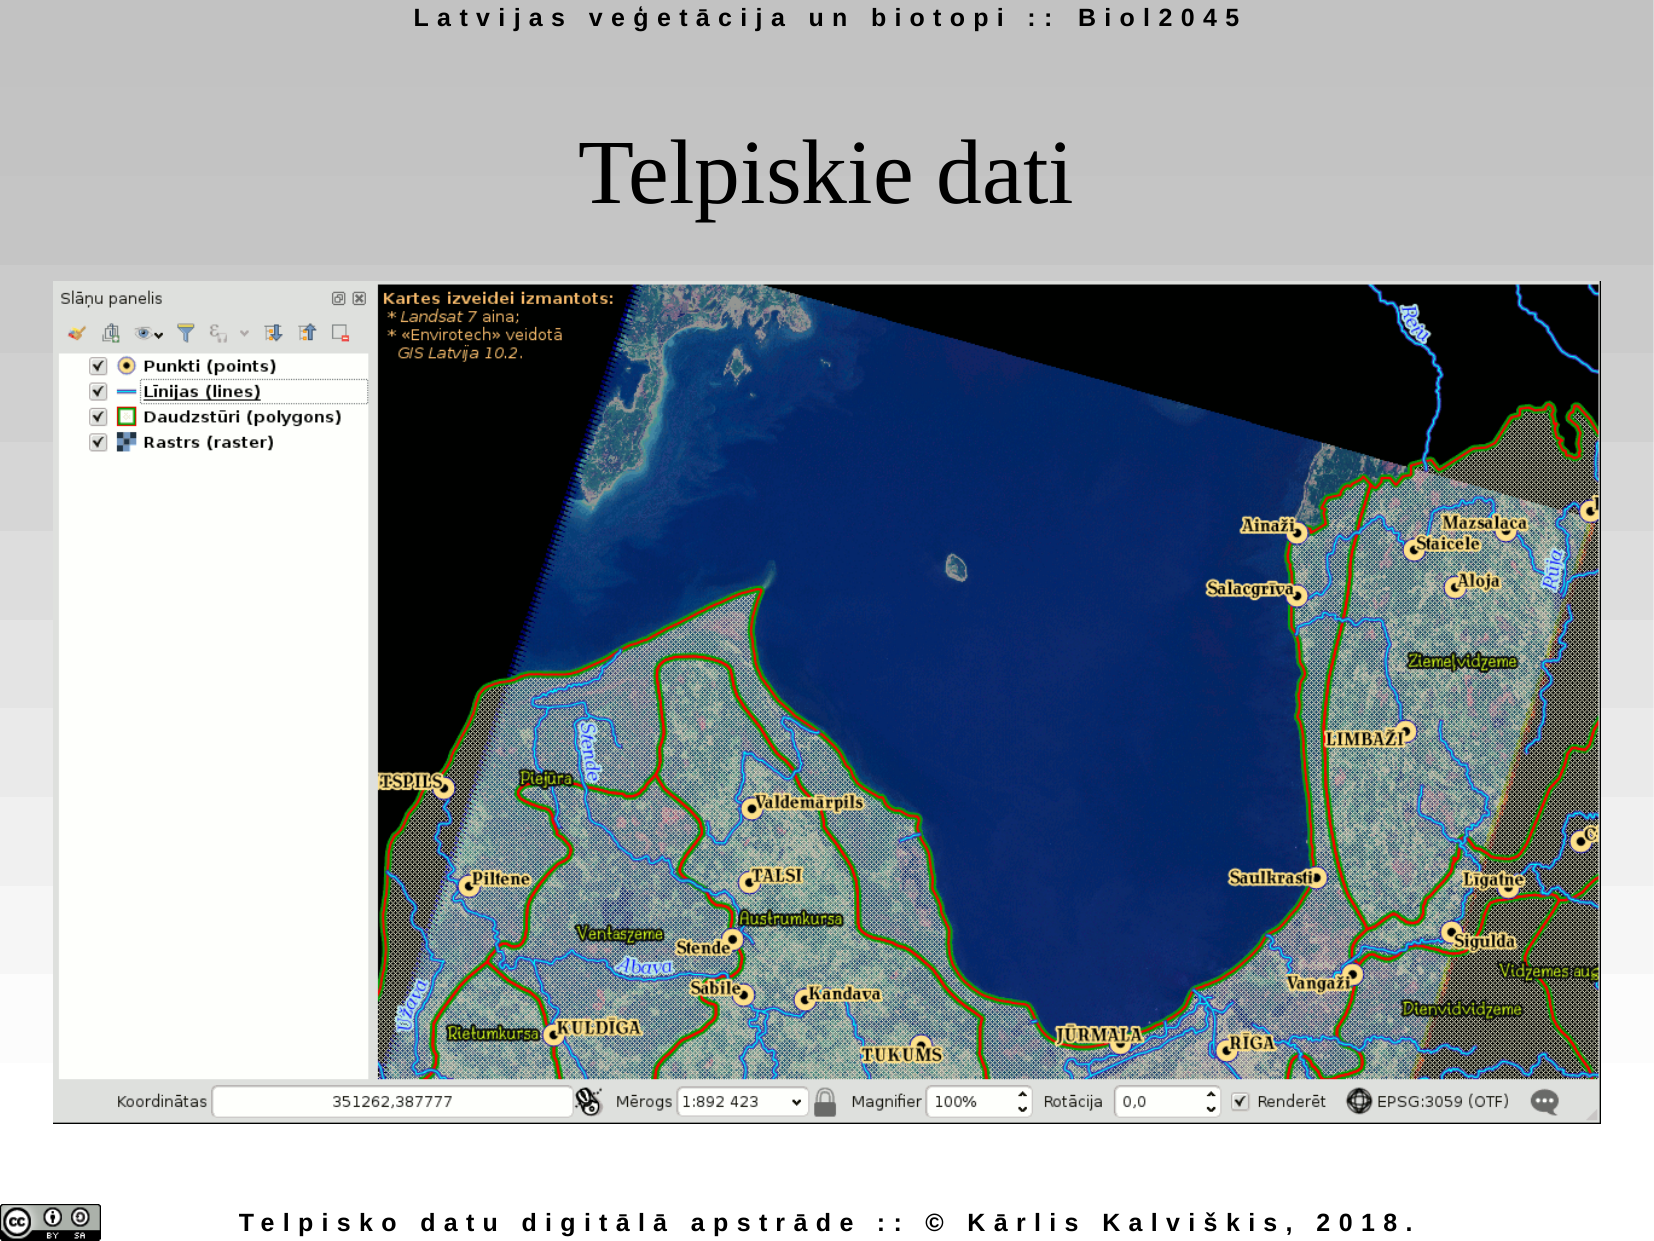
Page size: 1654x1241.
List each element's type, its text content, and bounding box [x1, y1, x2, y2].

title Telpiskie dati [29, 49, 1625, 296]
picture [0, 0, 1654, 1241]
